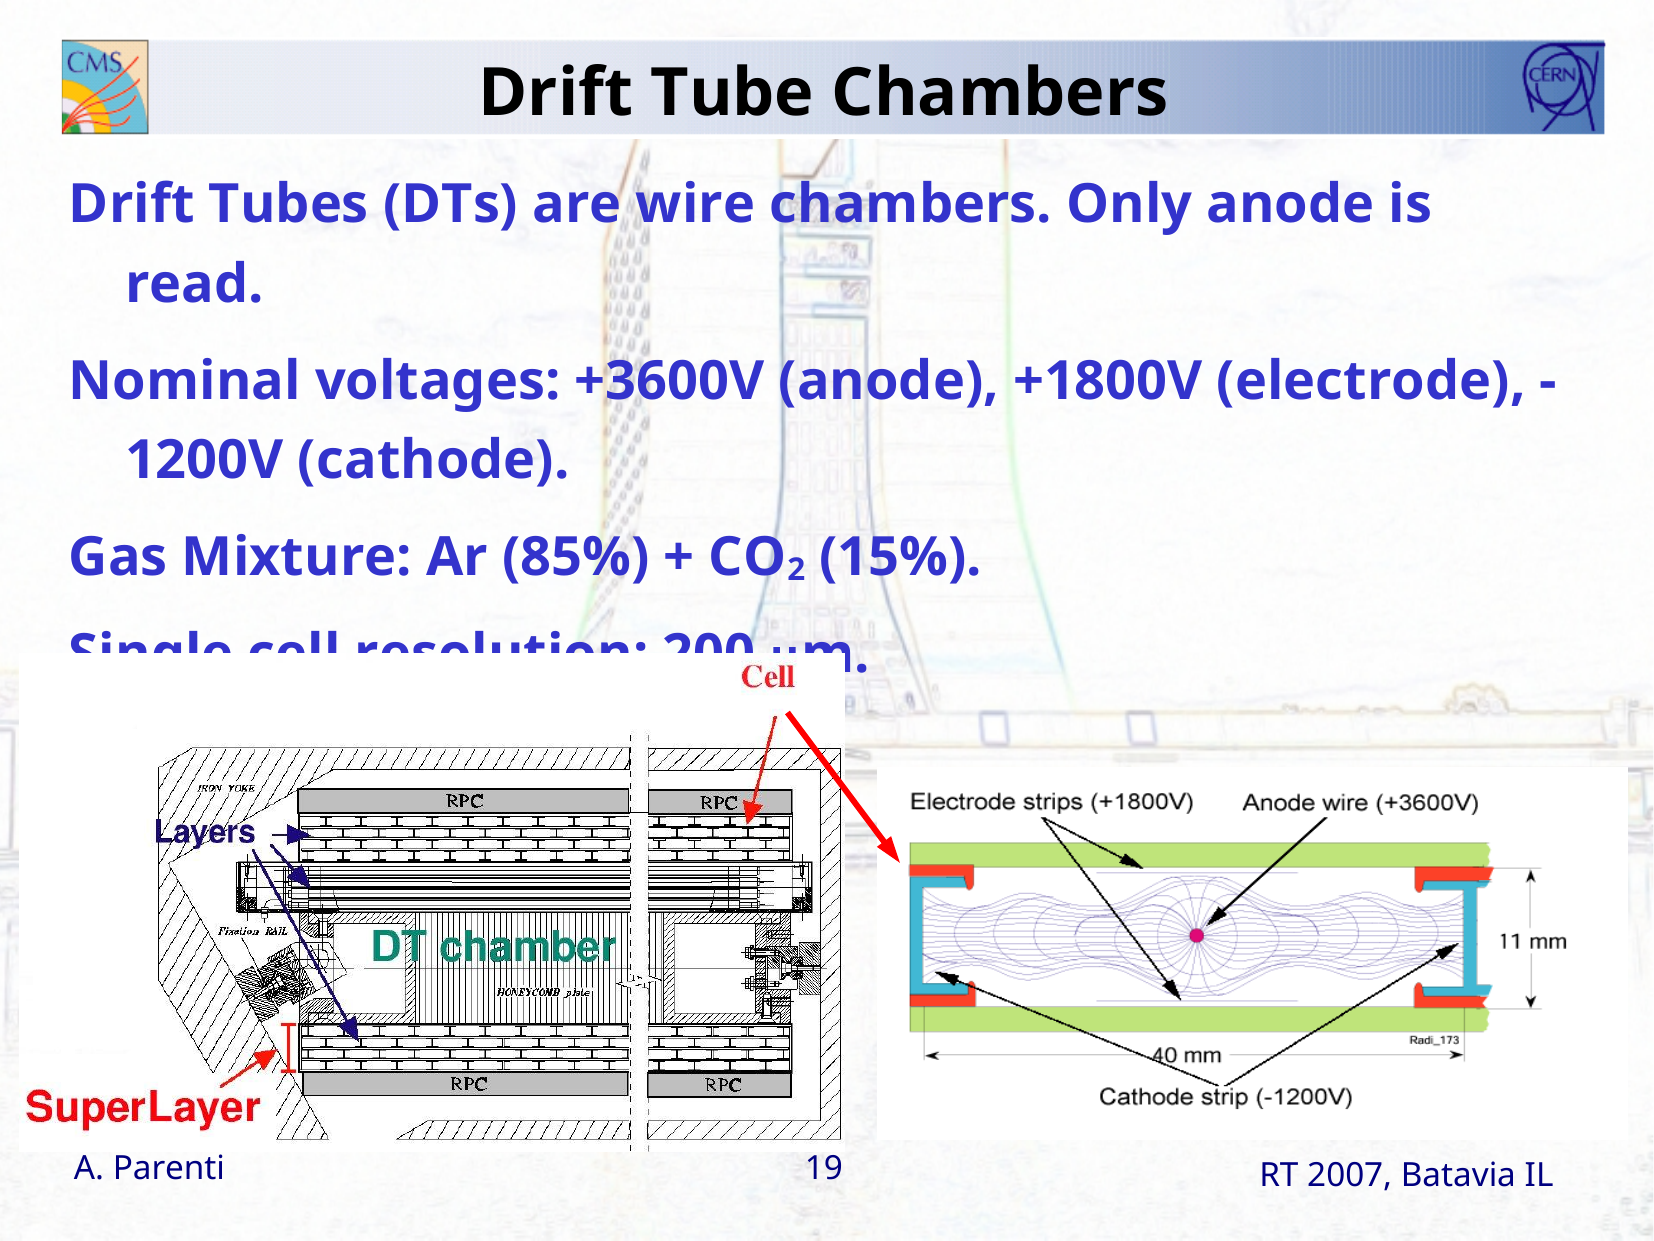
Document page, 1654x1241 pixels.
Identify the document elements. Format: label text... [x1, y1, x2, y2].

title Drift Tube Chambers [149, 42, 1499, 132]
list Drift Tubes (DTs) are wire chambers. Only anode is read. Nominal voltages: +3600V (anode), +1800V (electrode), -1200V (cathode). Gas Mixture: Ar (85%) + CO2 (15%). Single cell resolution: 200 mm. Max drift time: 380 ns. [68, 158, 1585, 724]
picture [0, 0, 1654, 1241]
